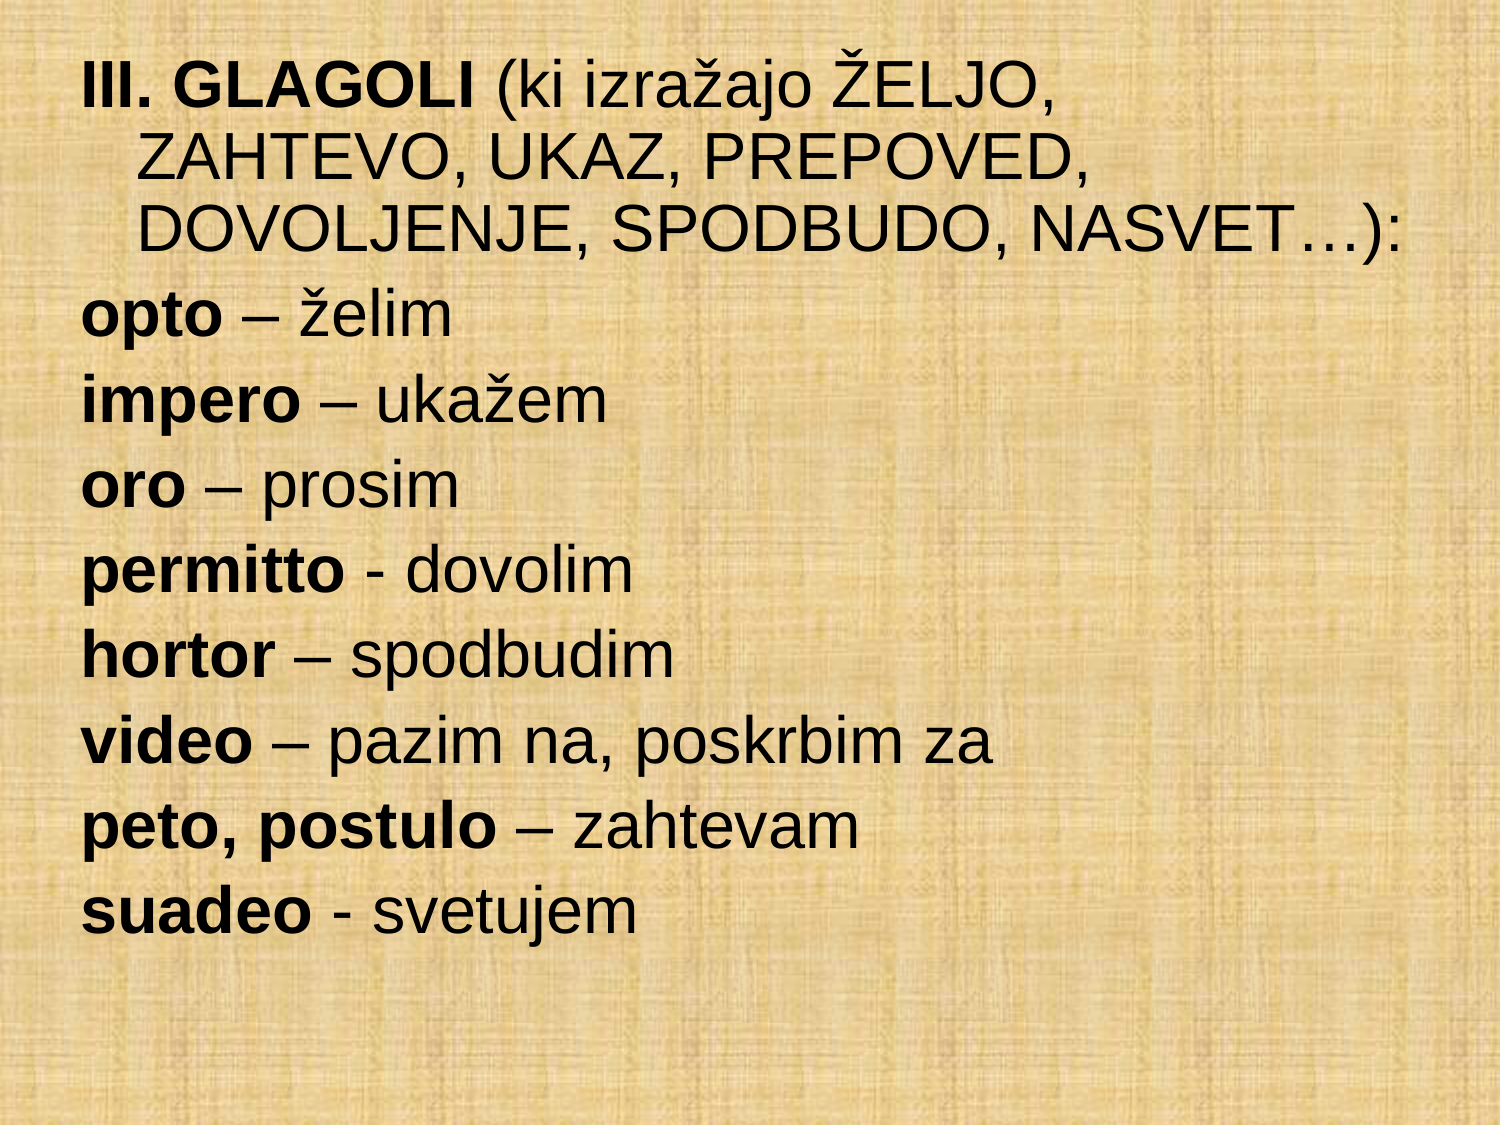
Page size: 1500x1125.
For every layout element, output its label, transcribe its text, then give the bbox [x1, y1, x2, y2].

list III. GLAGOLI (ki izražajo ŽELJO, ZAHTEVO, UKAZ, PREPOVED, DOVOLJENJE, SPODBUDO, NASVET…): opto – želim impero – ukažem oro – prosim permitto - dovolim hortor – spodbudim video – pazim na, poskrbim za peto, postulo – zahtevam suadeo - svetujem [64, 42, 1425, 1005]
picture [0, 0, 1500, 1125]
